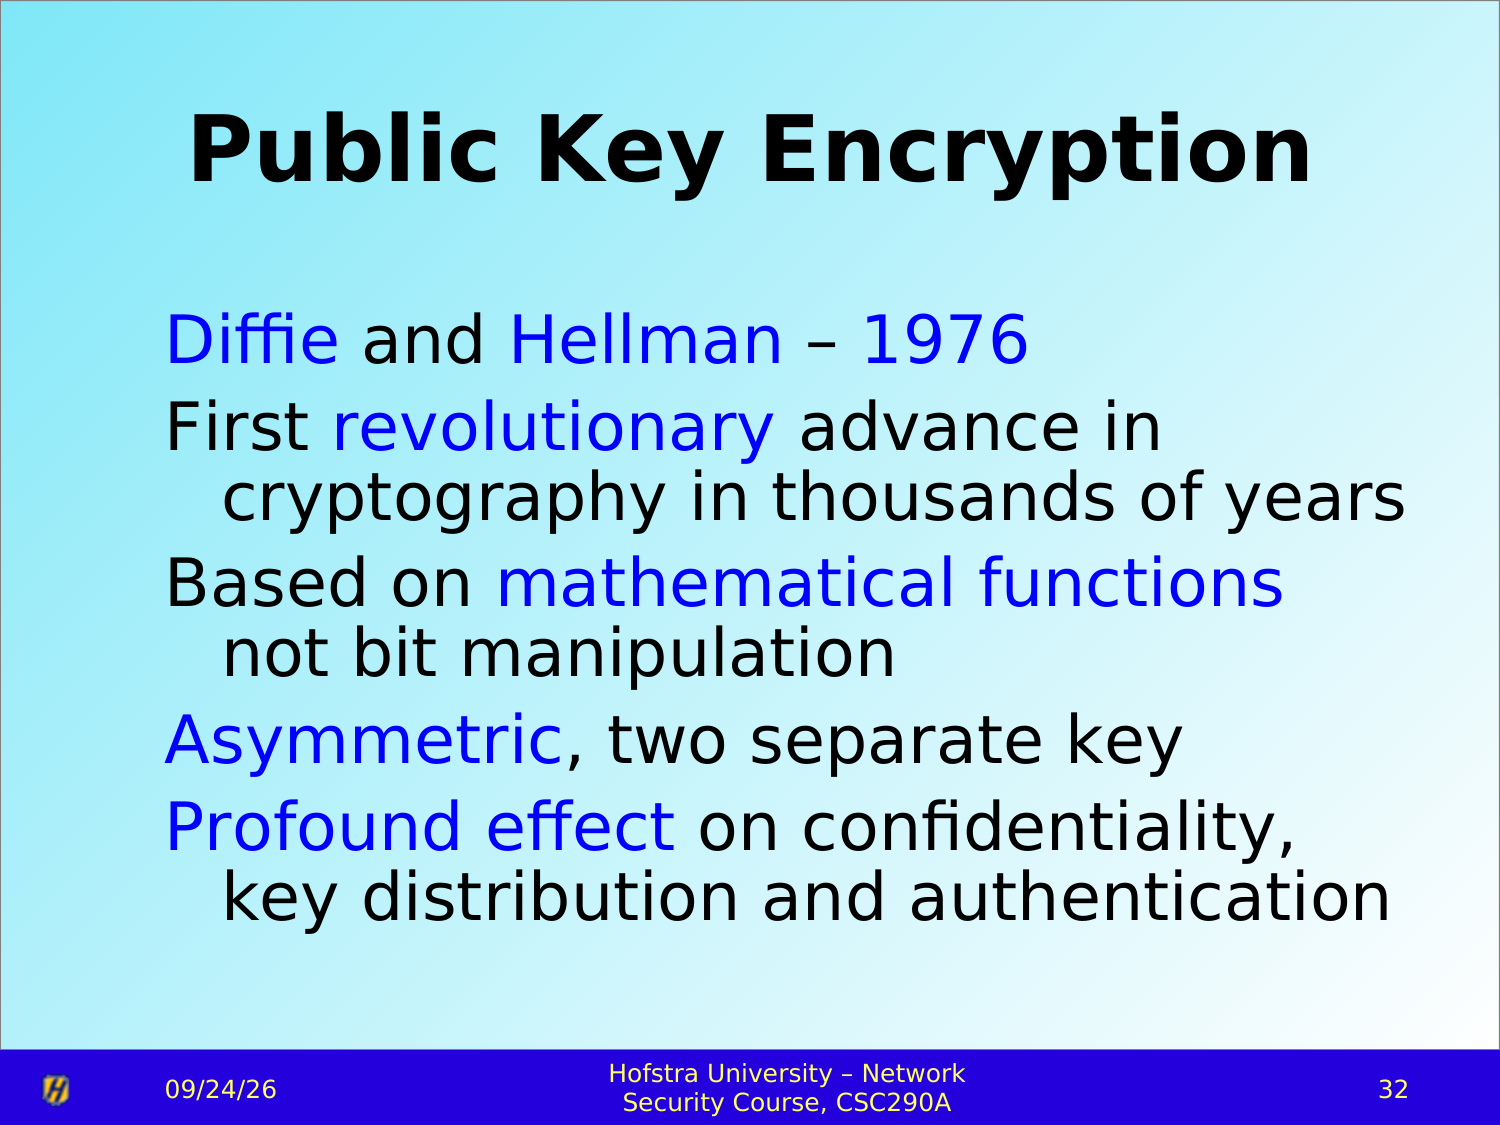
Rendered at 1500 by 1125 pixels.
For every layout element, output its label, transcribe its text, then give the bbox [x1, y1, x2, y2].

title Public Key Encryption [112, 85, 1391, 212]
list Diffie and Hellman – 1976 First revolutionary advance in cryptography in thousands of years Based on mathematical functions not bit manipulation Asymmetric, two separate key Profound effect on confidentiality, key distribution and authentication [150, 299, 1426, 1047]
picture [37, 1072, 76, 1110]
